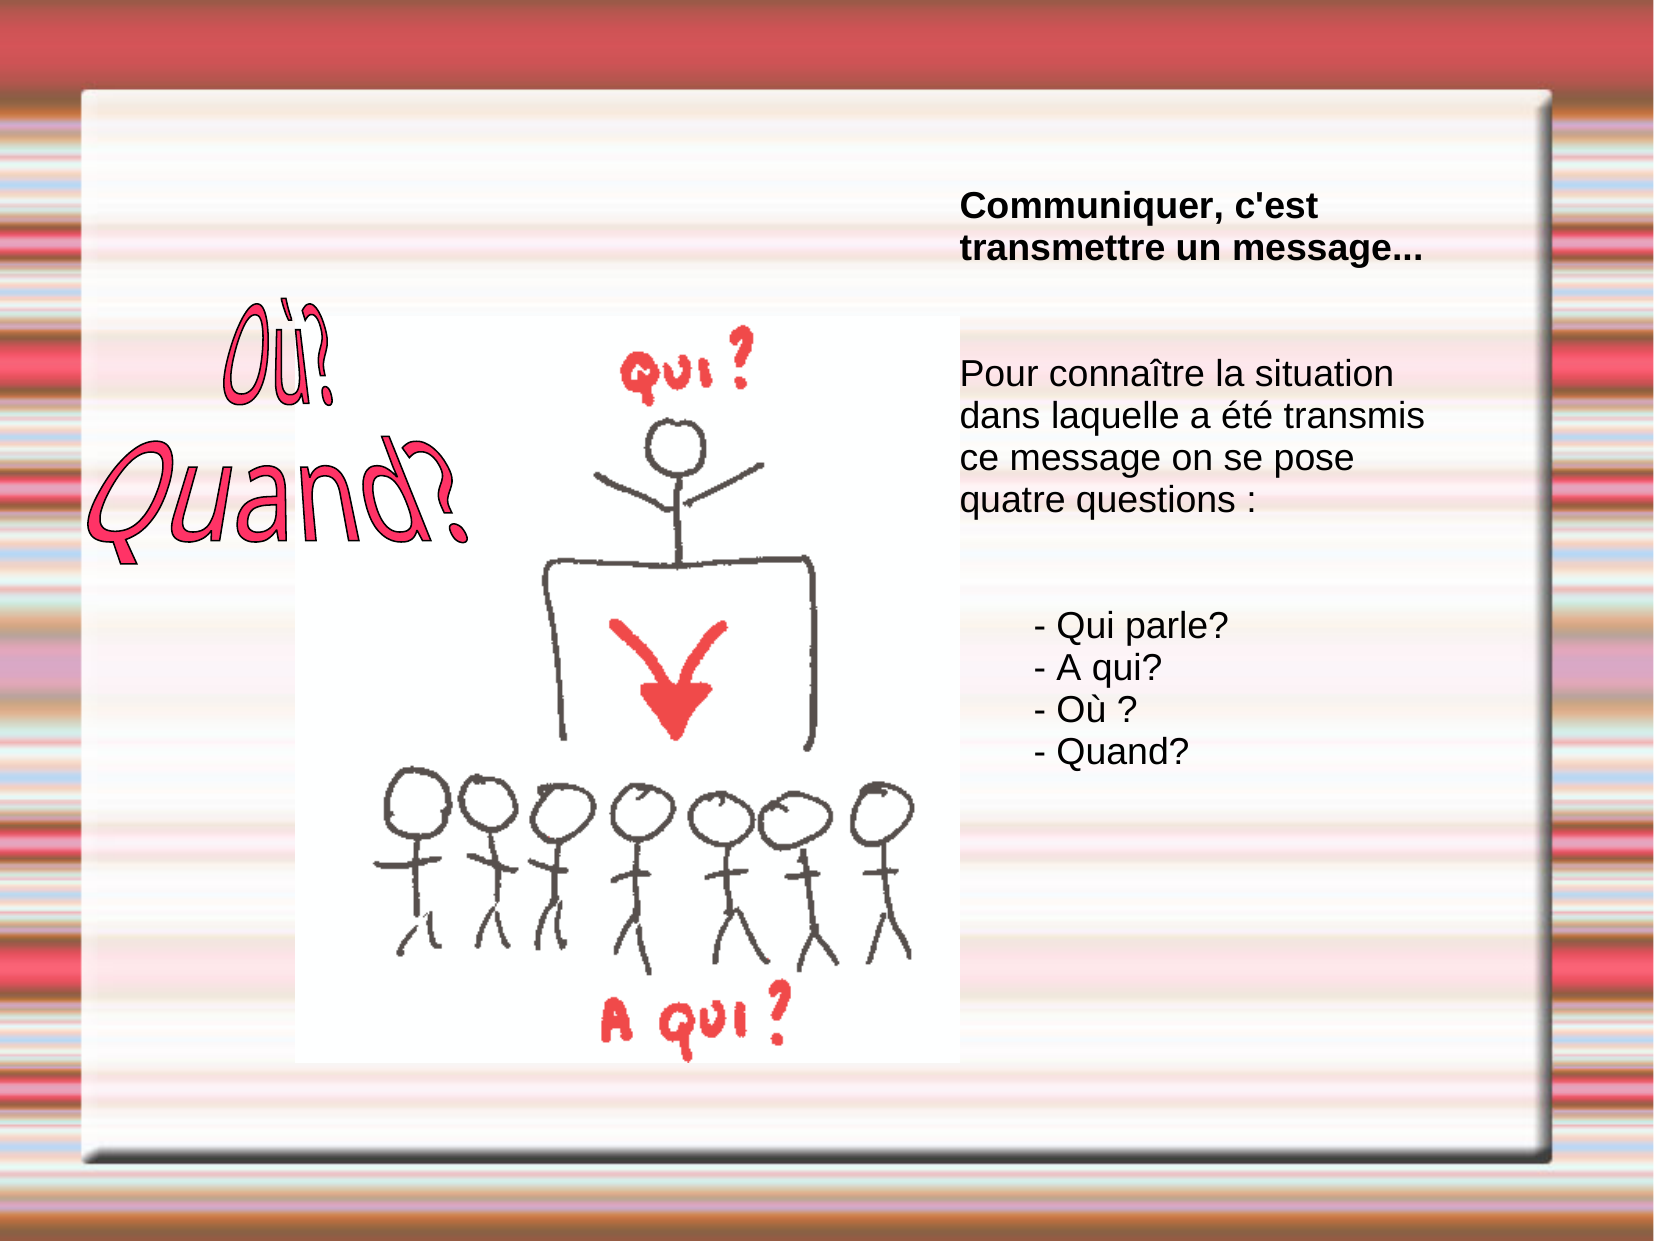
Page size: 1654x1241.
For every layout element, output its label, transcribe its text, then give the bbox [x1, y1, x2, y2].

text_box Où? Quand? [322, 386, 333, 406]
text_box Où? Quand? [300, 465, 359, 541]
text_box Où? Quand? [275, 329, 309, 405]
picture [0, 0, 1654, 1241]
text_box Où? Quand? [87, 441, 173, 564]
text_box Où? Quand? [449, 523, 468, 543]
text_box Où? Quand? [223, 303, 269, 405]
text_box Communiquer, c'est transmettre un message... Pour connaître la situation dans laquelle a été transmis ce message on se pose quatre questions : - Qui parle? - A qui? - Où ? - Quand? [944, 177, 1477, 784]
text_box Où? Quand? [237, 465, 287, 543]
text_box Où? Quand? [171, 467, 232, 543]
text_box Où? Quand? [402, 441, 453, 513]
text_box Où? Quand? [363, 436, 431, 543]
text_box Où? Quand? [302, 303, 328, 376]
text_box Où? Quand? [281, 298, 292, 321]
